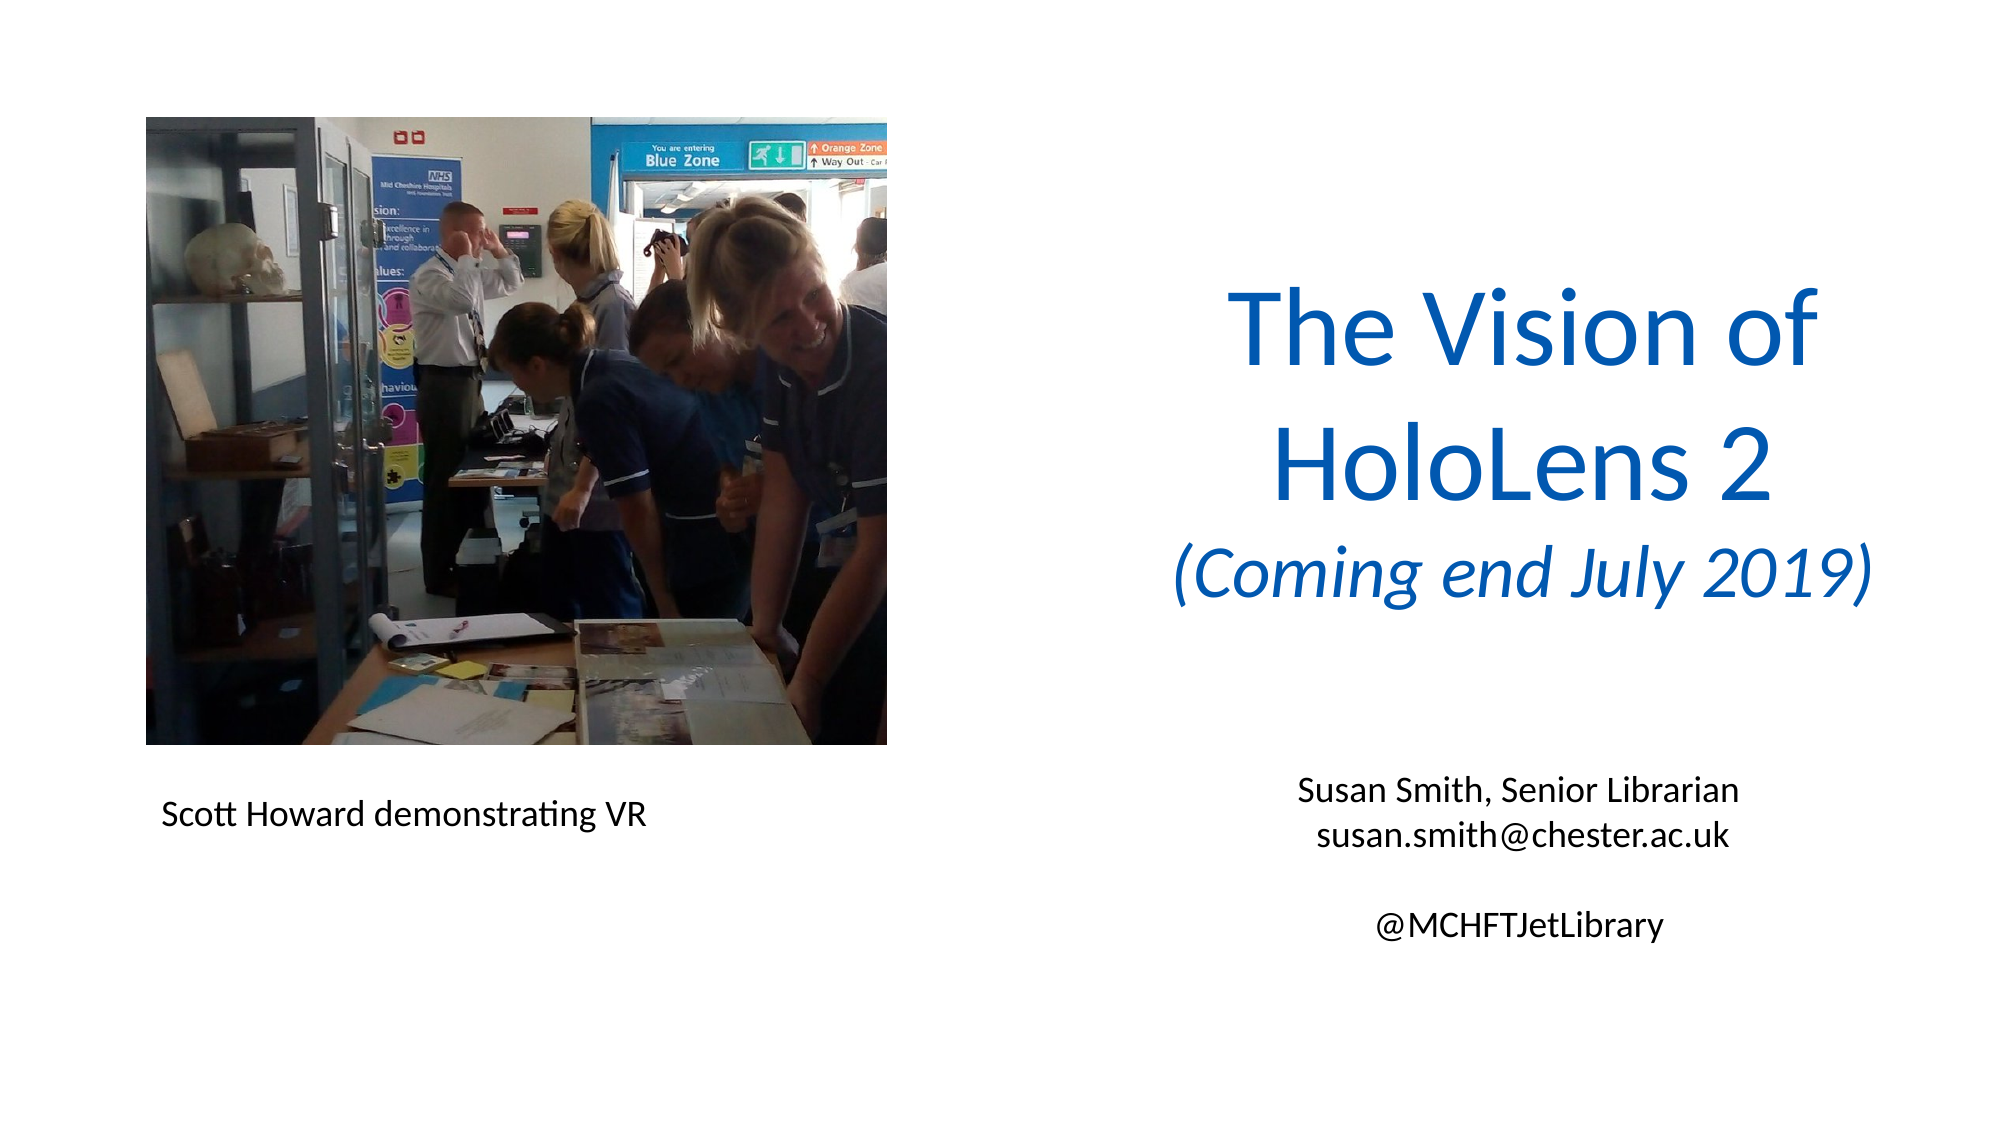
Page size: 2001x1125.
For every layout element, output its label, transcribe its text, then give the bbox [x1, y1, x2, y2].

text_box Susan Smith, Senior Librarian susan.smith@chester.ac.uk @MCHFTJetLibrary [1271, 757, 1775, 955]
picture [146, 117, 887, 745]
text_box Scott Howard demonstrating VR [146, 781, 1147, 843]
title The Vision of HoloLens 2 (Coming end July 2019) [1132, 245, 1914, 625]
